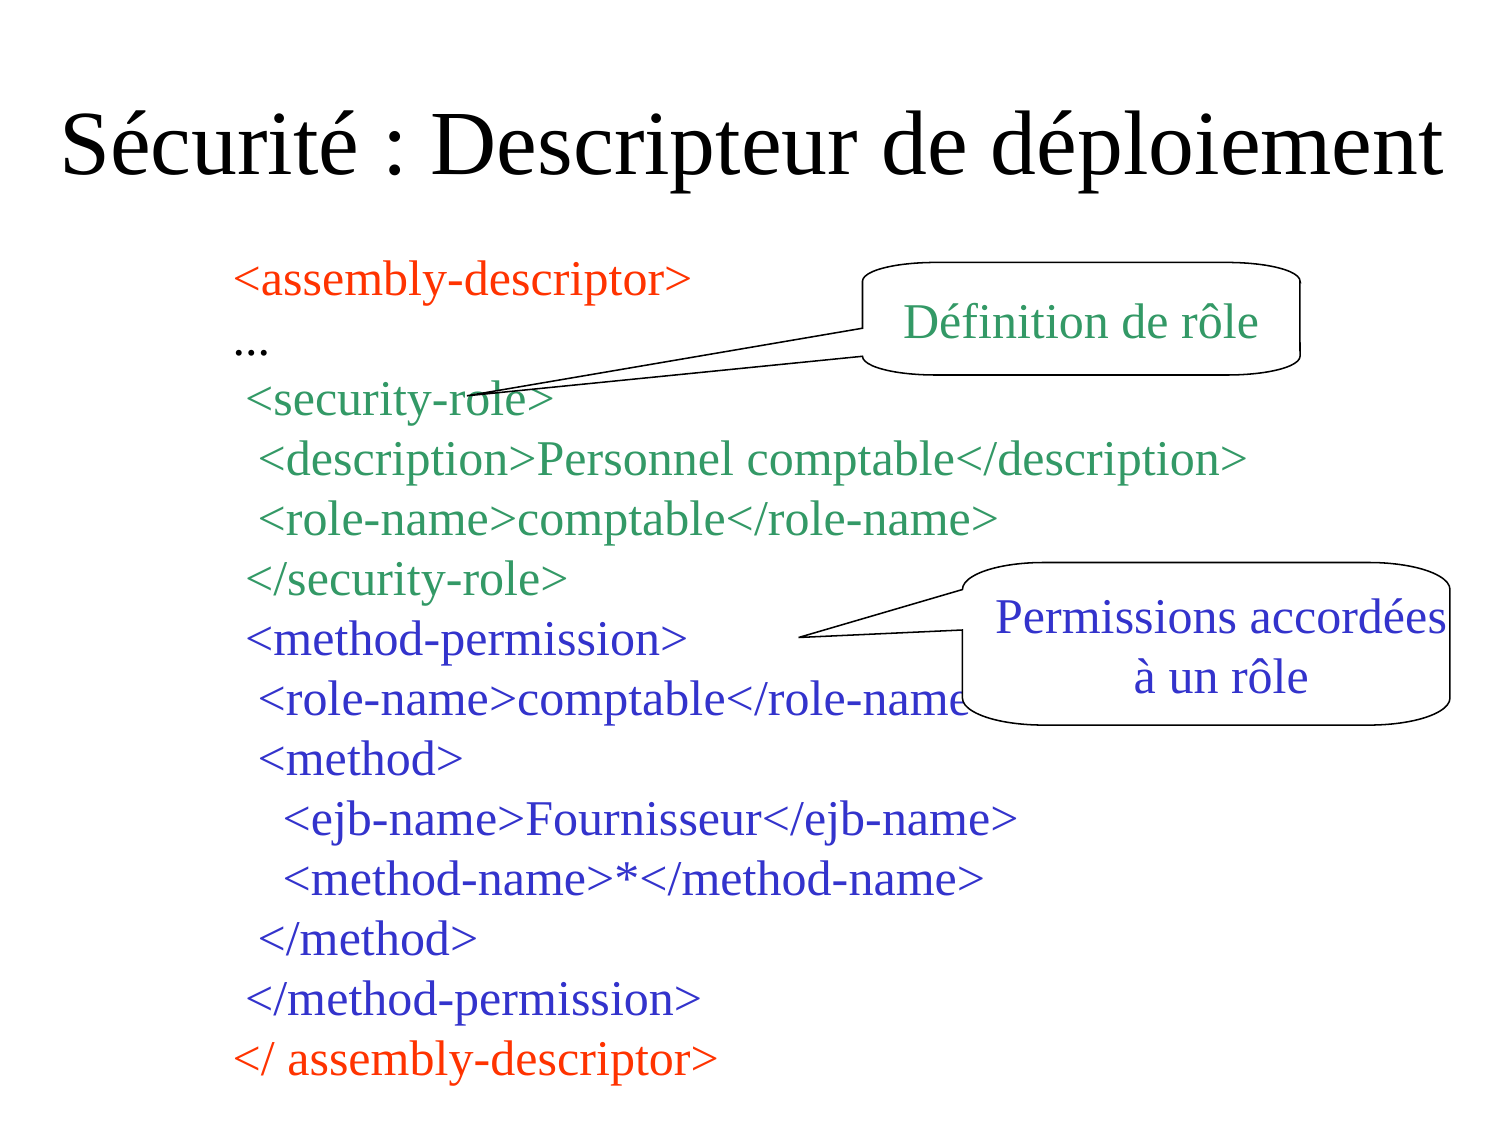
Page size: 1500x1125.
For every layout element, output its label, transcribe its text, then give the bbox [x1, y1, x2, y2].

text_box Définition de rôle [466, 262, 1301, 396]
text_box Permissions accordées à un rôle [798, 562, 1450, 726]
text_box <assembly-descriptor> ... <security-role> <description>Personnel comptable</description> <role-name>comptable</role-name> </security-role> <method-permission> <role-name>comptable</role-name> <method> <ejb-name>Fournisseur</ejb-name> <method-name>*</method-name> </method> </method-permission> </ assembly-descriptor> [217, 237, 1264, 1093]
title Sécurité : Descripteur de déploiement [29, 49, 1477, 238]
